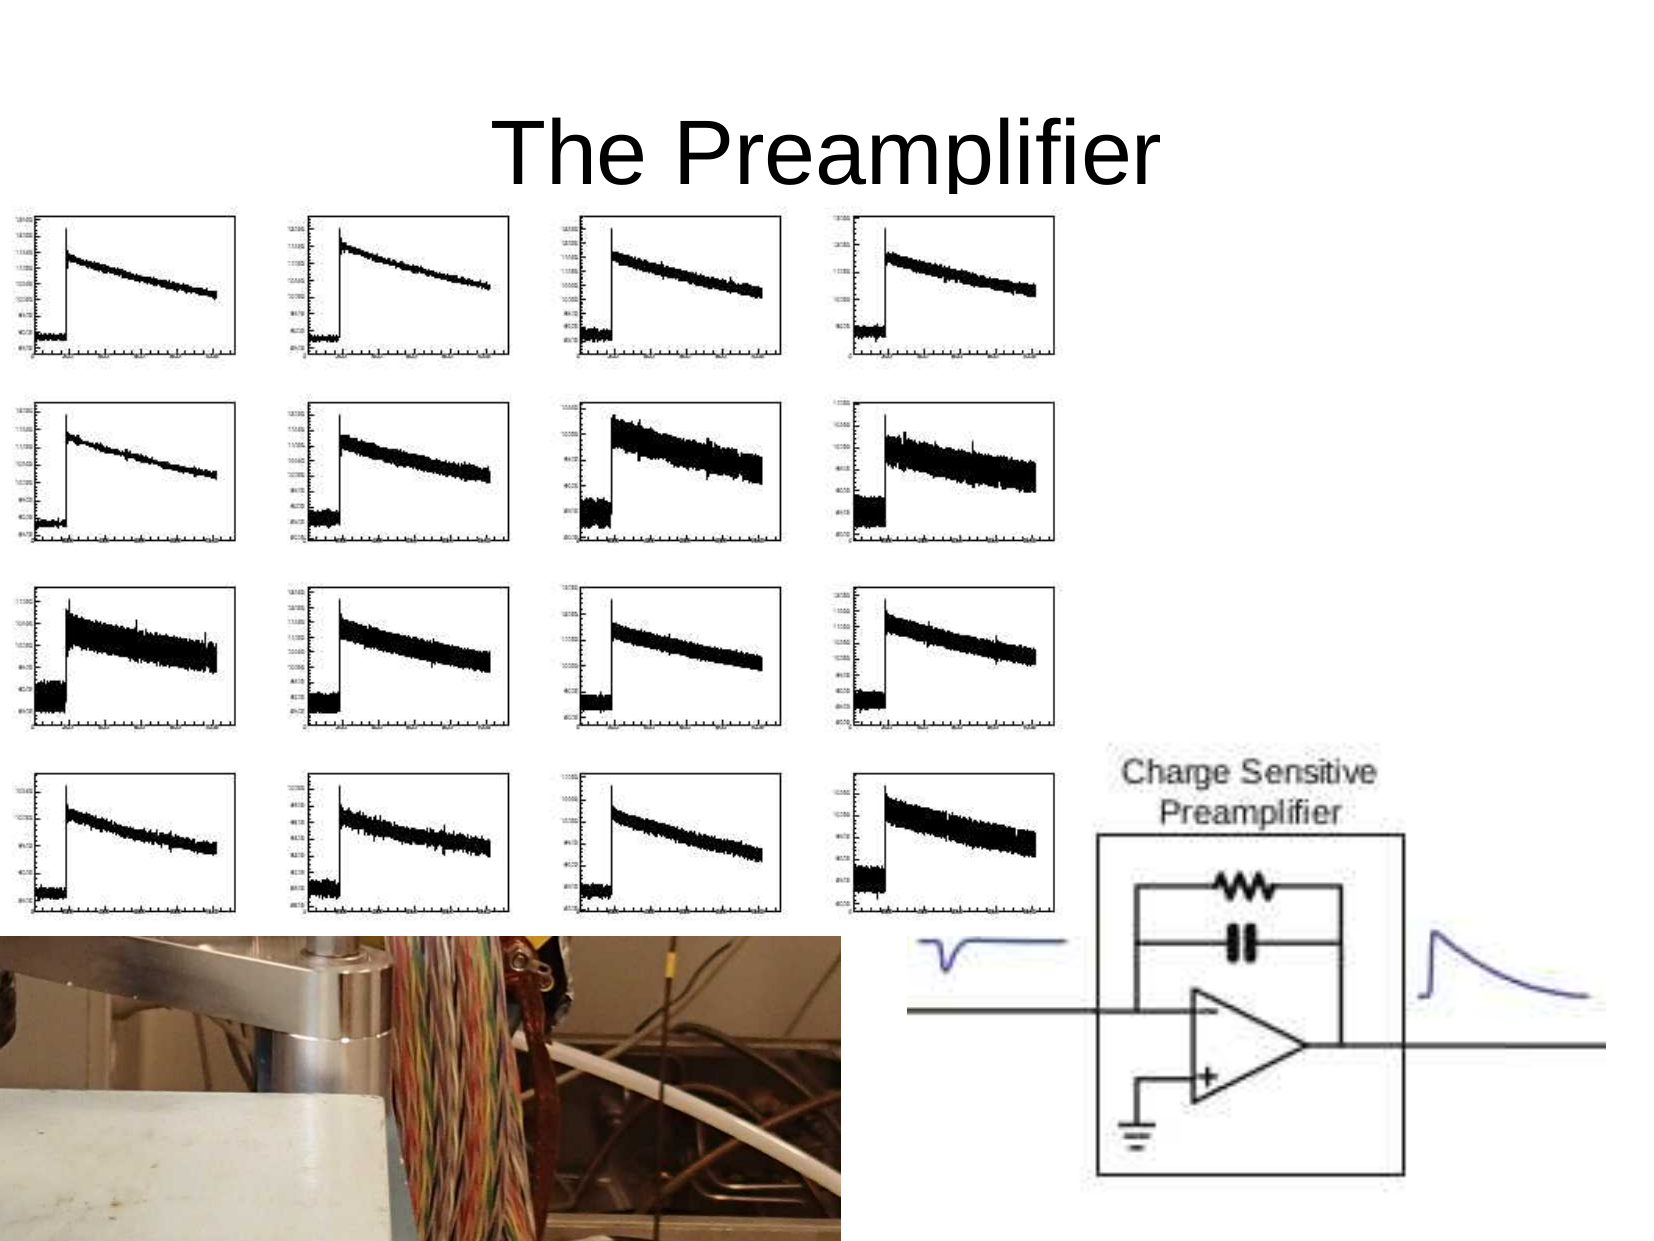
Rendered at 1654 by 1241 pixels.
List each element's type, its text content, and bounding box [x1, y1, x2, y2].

picture [0, 194, 1606, 1241]
title The Preamplifier [82, 49, 1571, 257]
